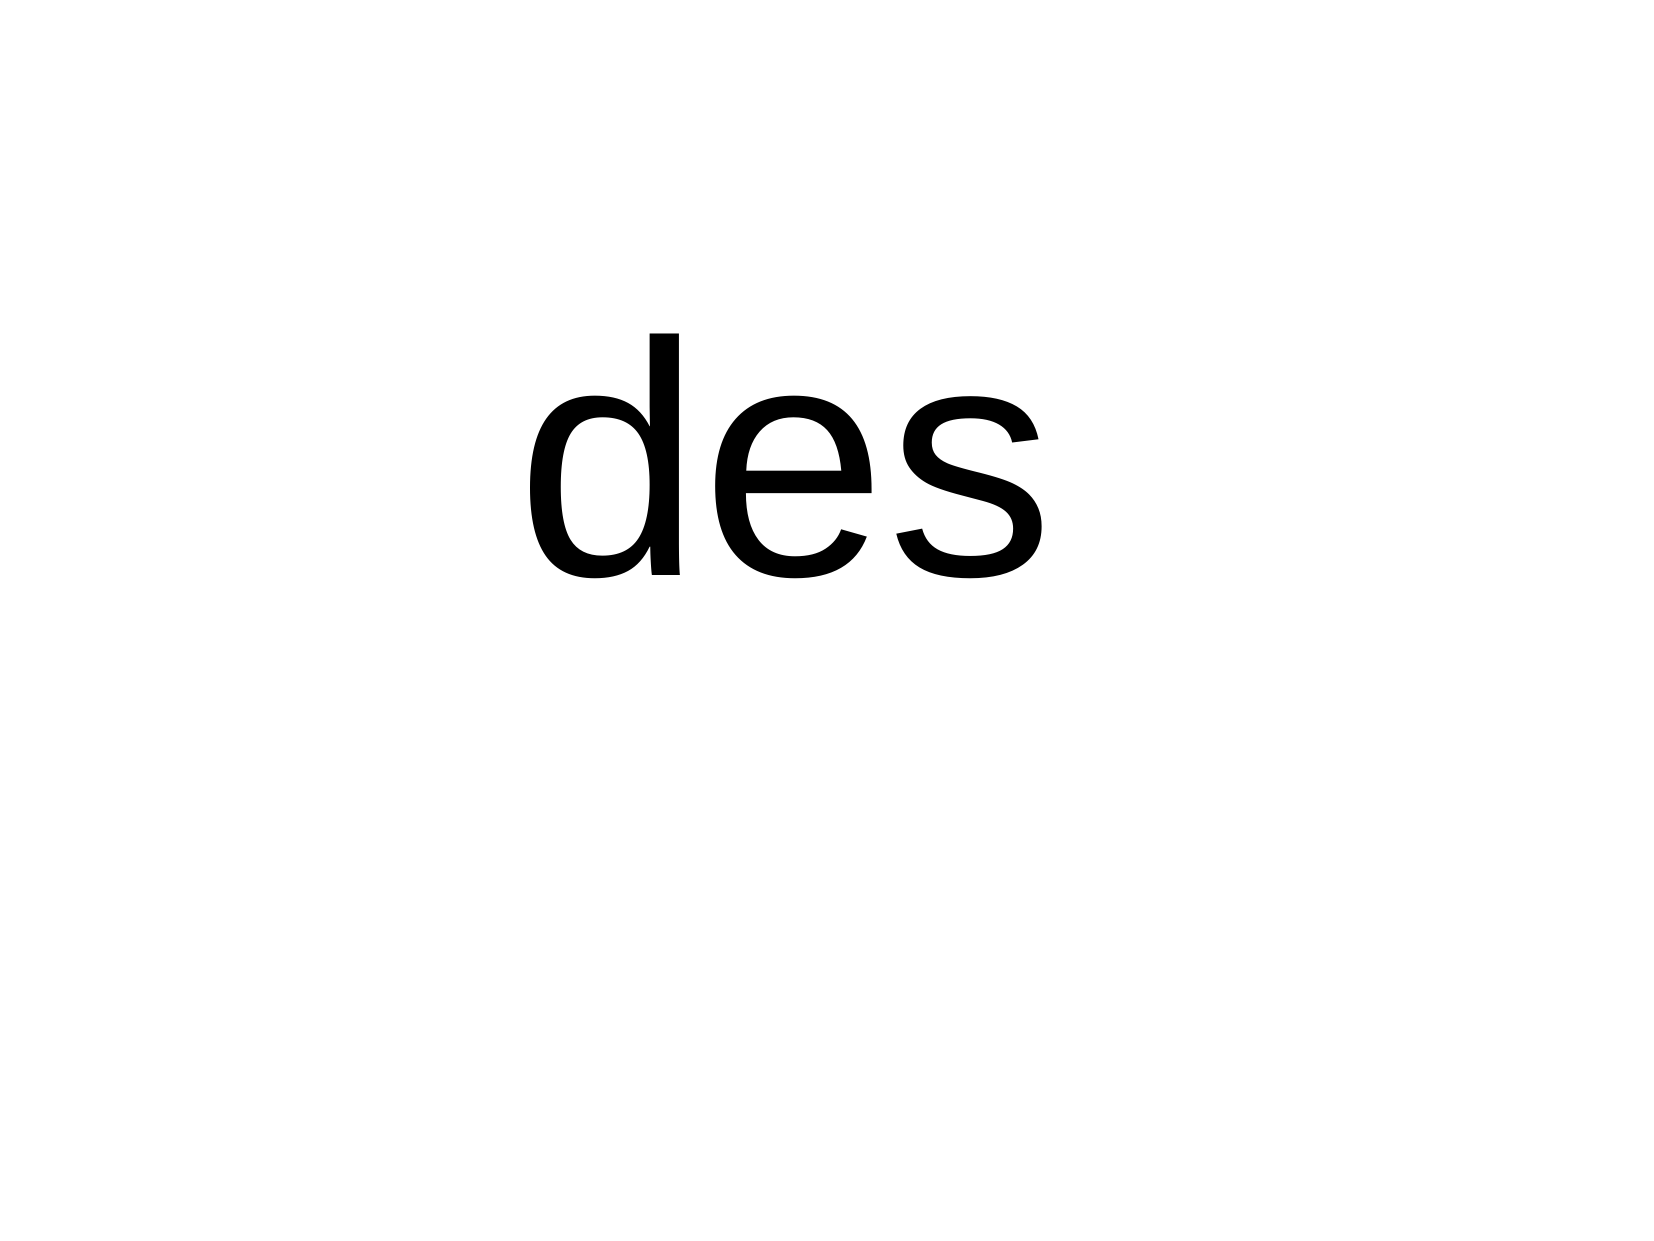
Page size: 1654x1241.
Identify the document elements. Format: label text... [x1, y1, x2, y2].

text_box des [501, 265, 1447, 653]
